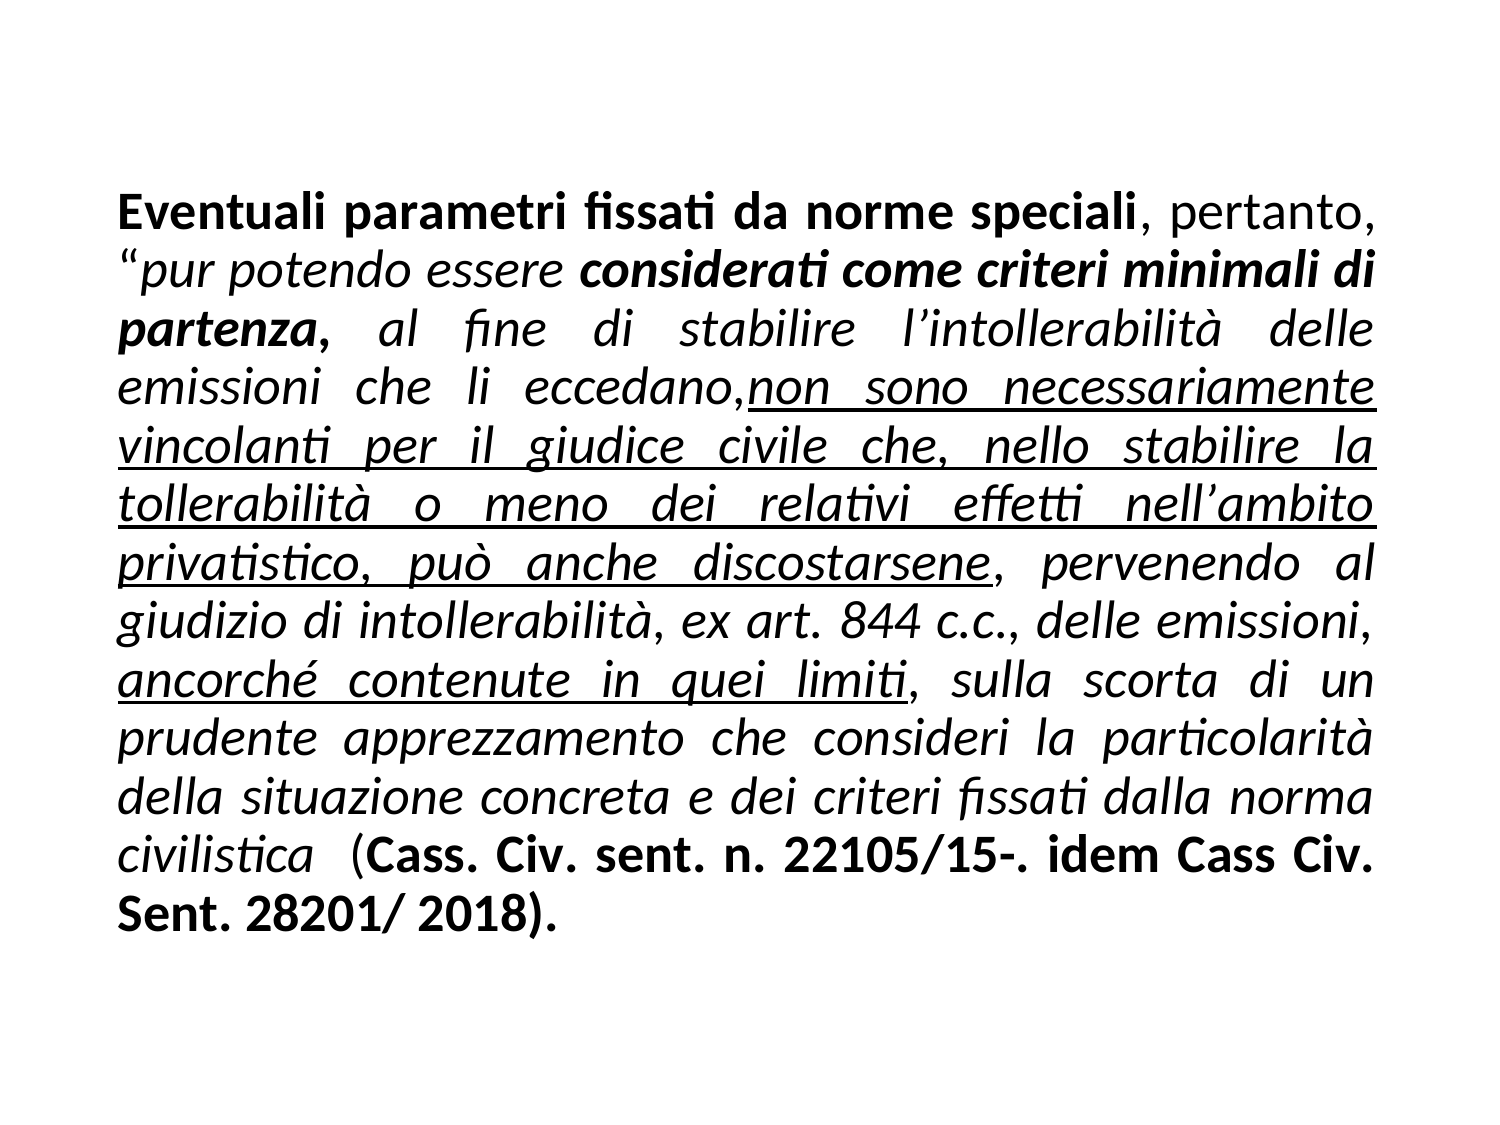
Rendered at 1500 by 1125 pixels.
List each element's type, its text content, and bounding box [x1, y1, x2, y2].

list Eventuali parametri fissati da norme speciali, pertanto, “pur potendo essere considerati come criteri minimali di partenza, al fine di stabilire l’intollerabilità delle emissioni che li eccedano,non sono necessariamente vincolanti per il giudice civile che, nello stabilire la tollerabilità o meno dei relativi effetti nell’ambito privatistico, può anche discostarsene, pervenendo al giudizio di intollerabilità, ex art. 844 c.c., delle emissioni, ancorché contenute in quei limiti, sulla scorta di un prudente apprezzamento che consideri la particolarità della situazione concreta e dei criteri fissati dalla norma civilistica (Cass. Civ. sent. n. 22105/15-. idem Cass Civ. Sent. 28201/ 2018). [103, 94, 1397, 1014]
